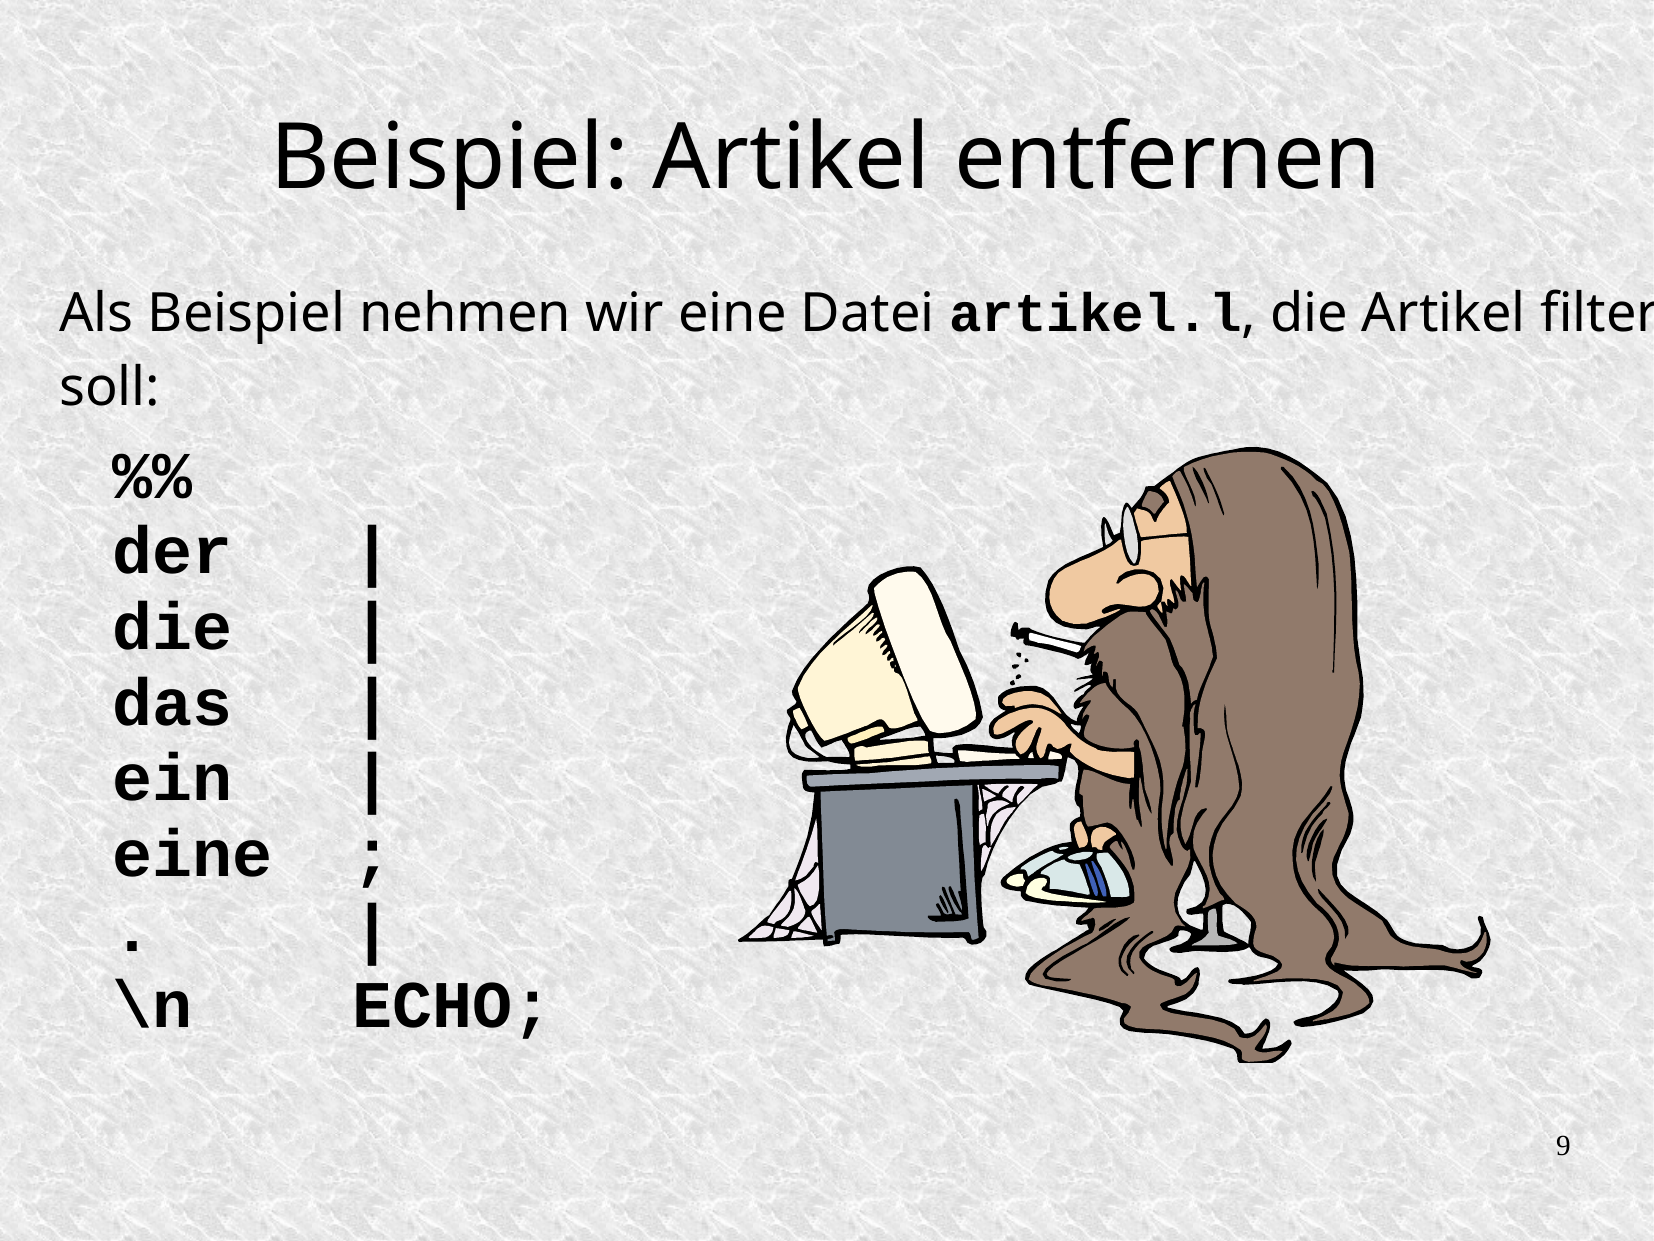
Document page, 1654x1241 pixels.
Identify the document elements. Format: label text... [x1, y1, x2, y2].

title Beispiel: Artikel entfernen [82, 49, 1571, 257]
subtitle %% der | die | das | ein | eine ; . | \n ECHO; [76, 442, 1565, 1188]
text_box Als Beispiel nehmen wir eine Datei artikel.l, die Artikel filtern soll: [44, 265, 1625, 430]
picture [0, 0, 1654, 1241]
